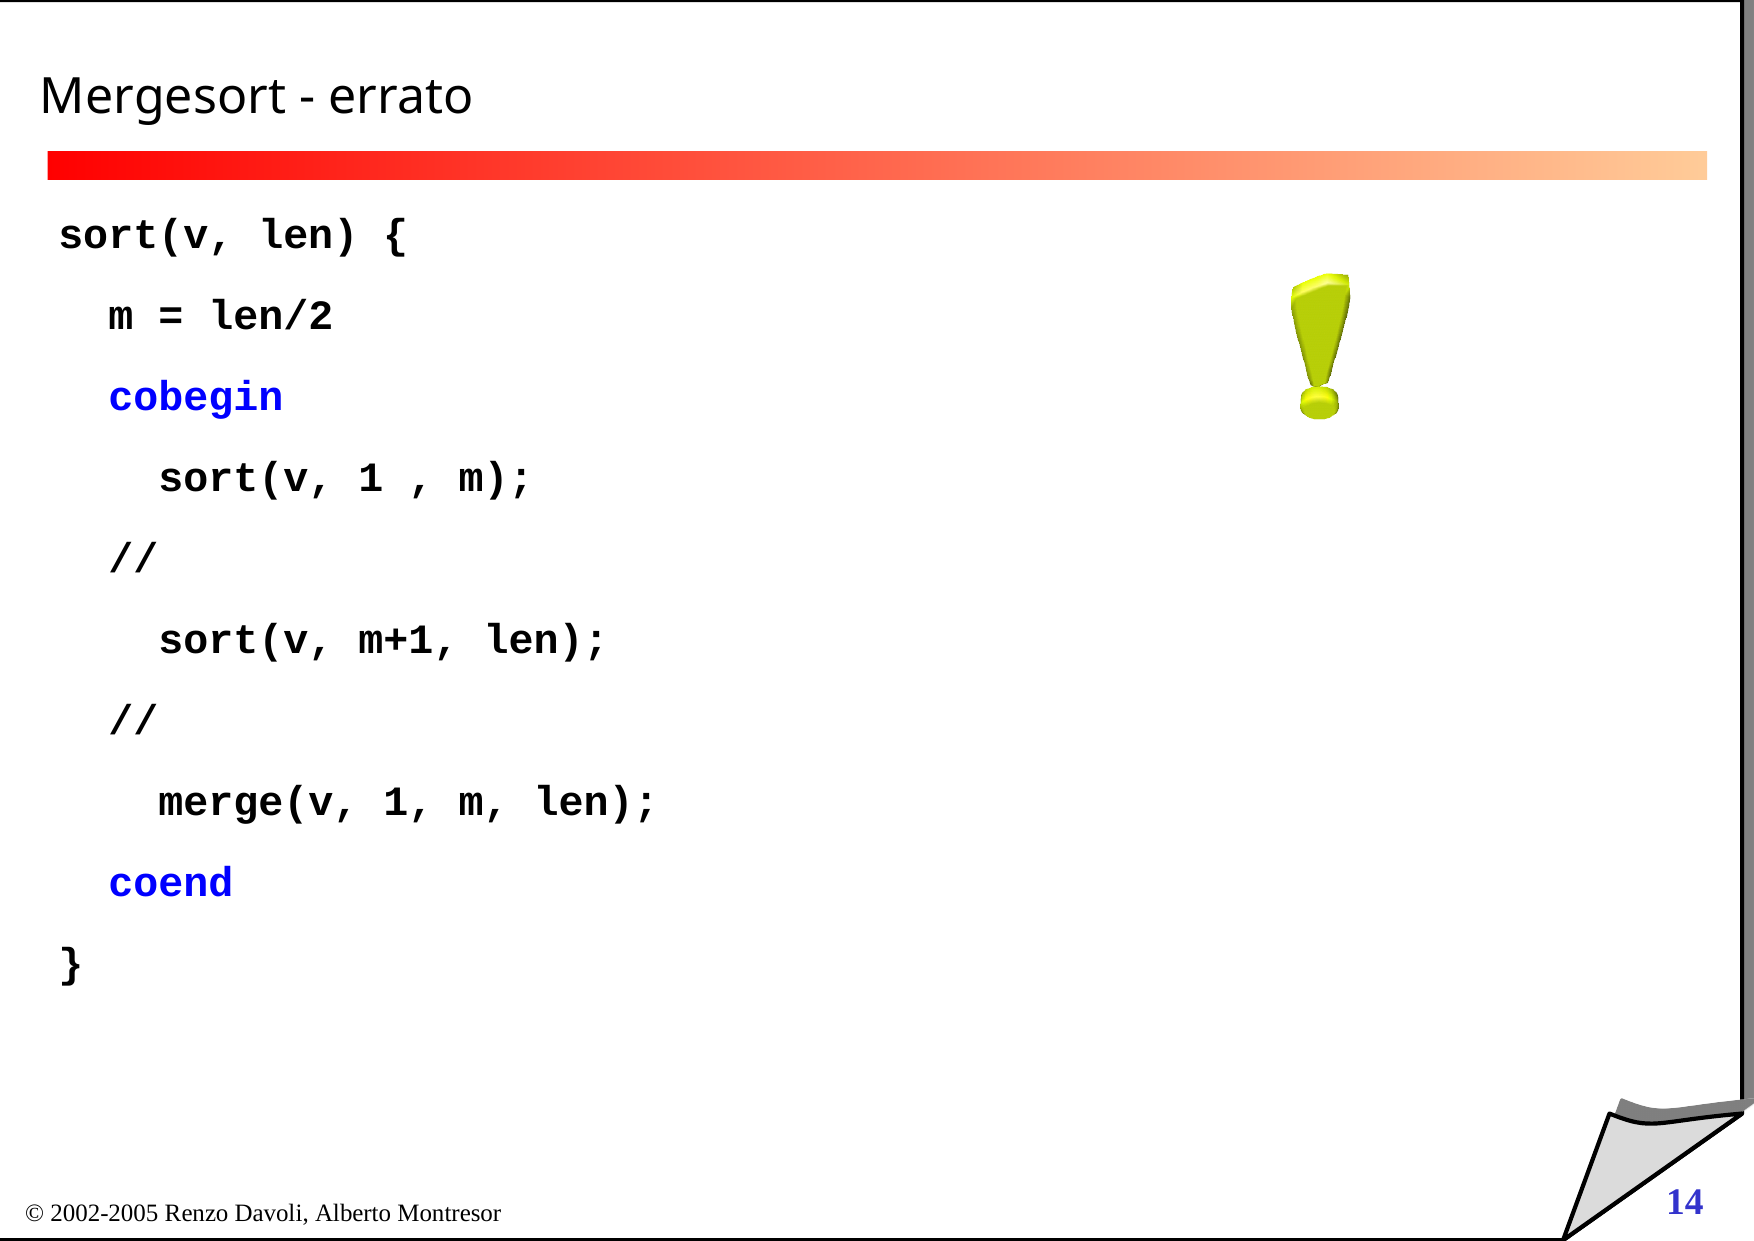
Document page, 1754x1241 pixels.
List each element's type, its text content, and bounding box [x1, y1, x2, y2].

list sort(v, len) { m = len/2 cobegin sort(v, 1 , m); // sort(v, m+1, len); // merge(v, 1, m, len); coend } [58, 206, 1696, 1073]
picture [1277, 251, 1362, 424]
title Mergesort - errato [39, 49, 1713, 144]
